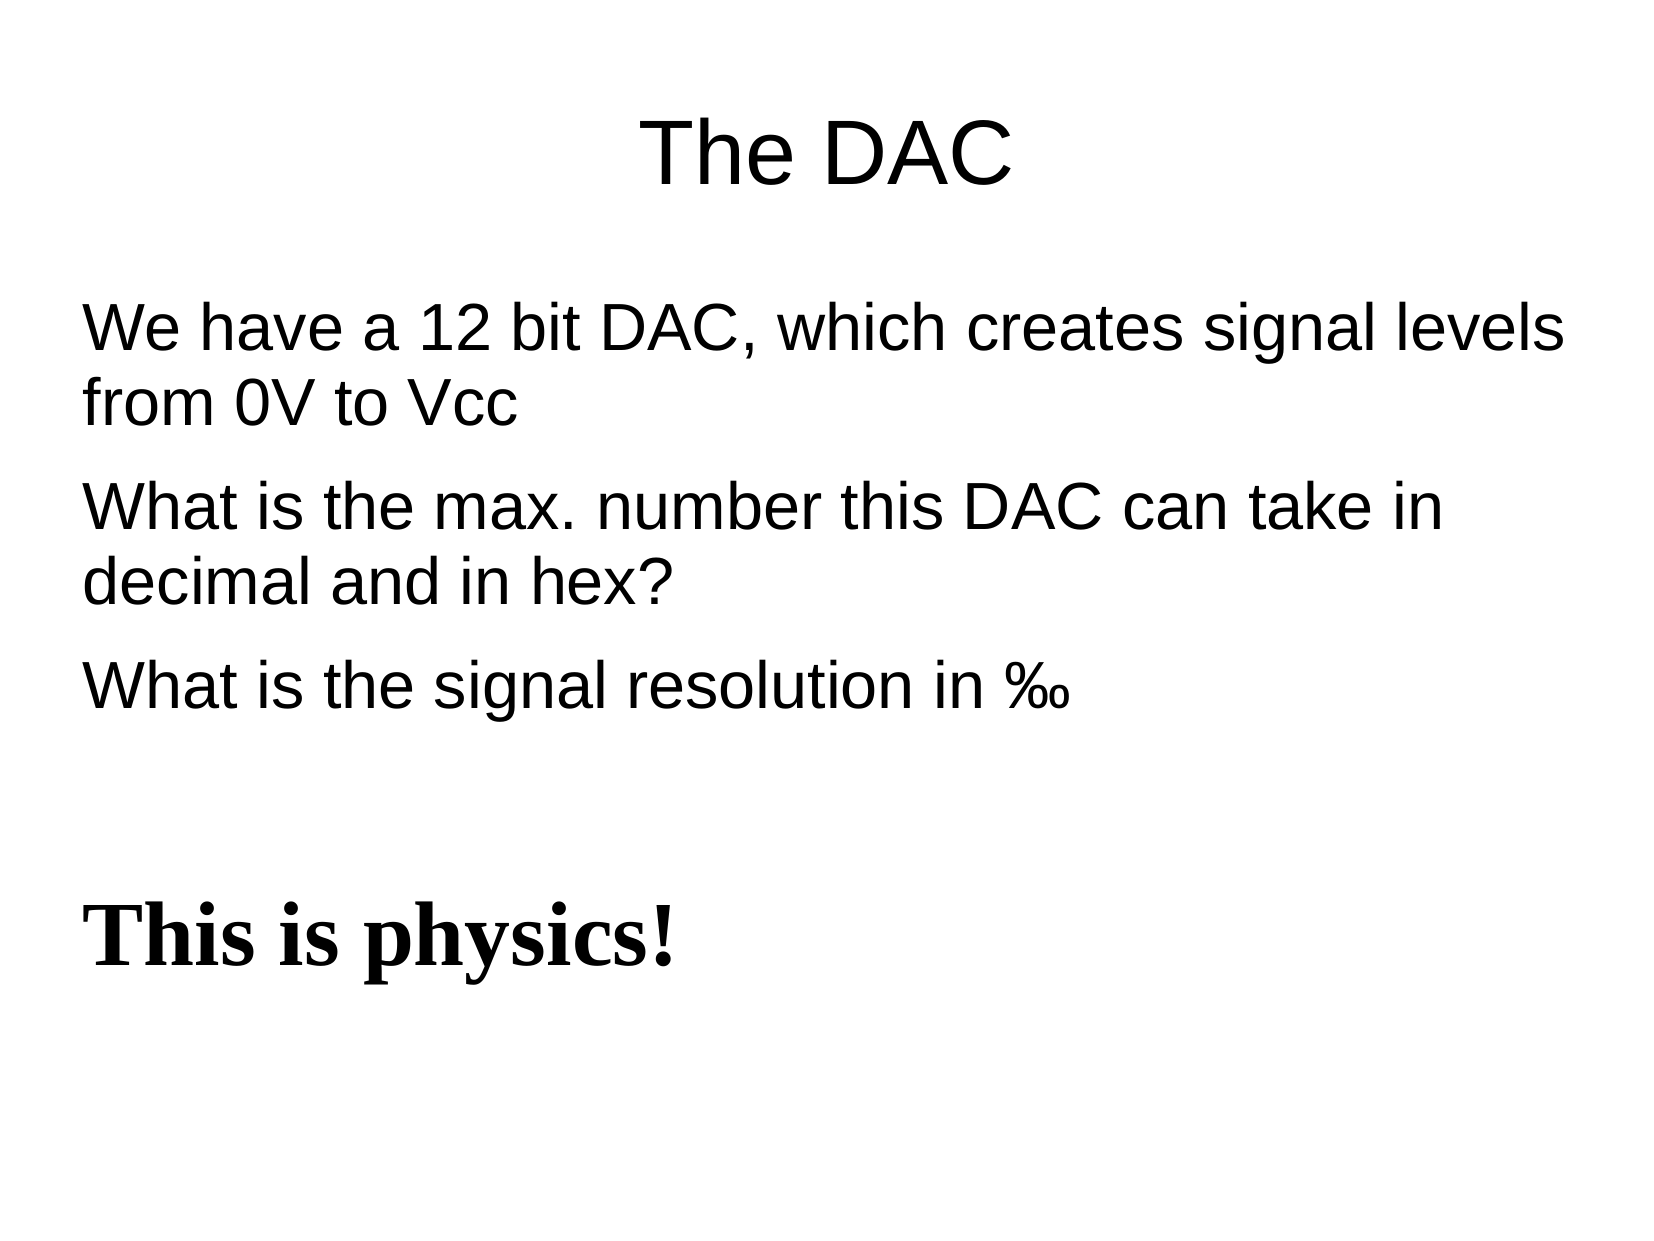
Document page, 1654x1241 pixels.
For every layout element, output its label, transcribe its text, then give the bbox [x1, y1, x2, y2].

list We have a 12 bit DAC, which creates signal levels from 0V to Vcc What is the max. number this DAC can take in decimal and in hex? What is the signal resolution in ‰ This is physics! [82, 290, 1571, 1096]
title The DAC [82, 49, 1571, 257]
